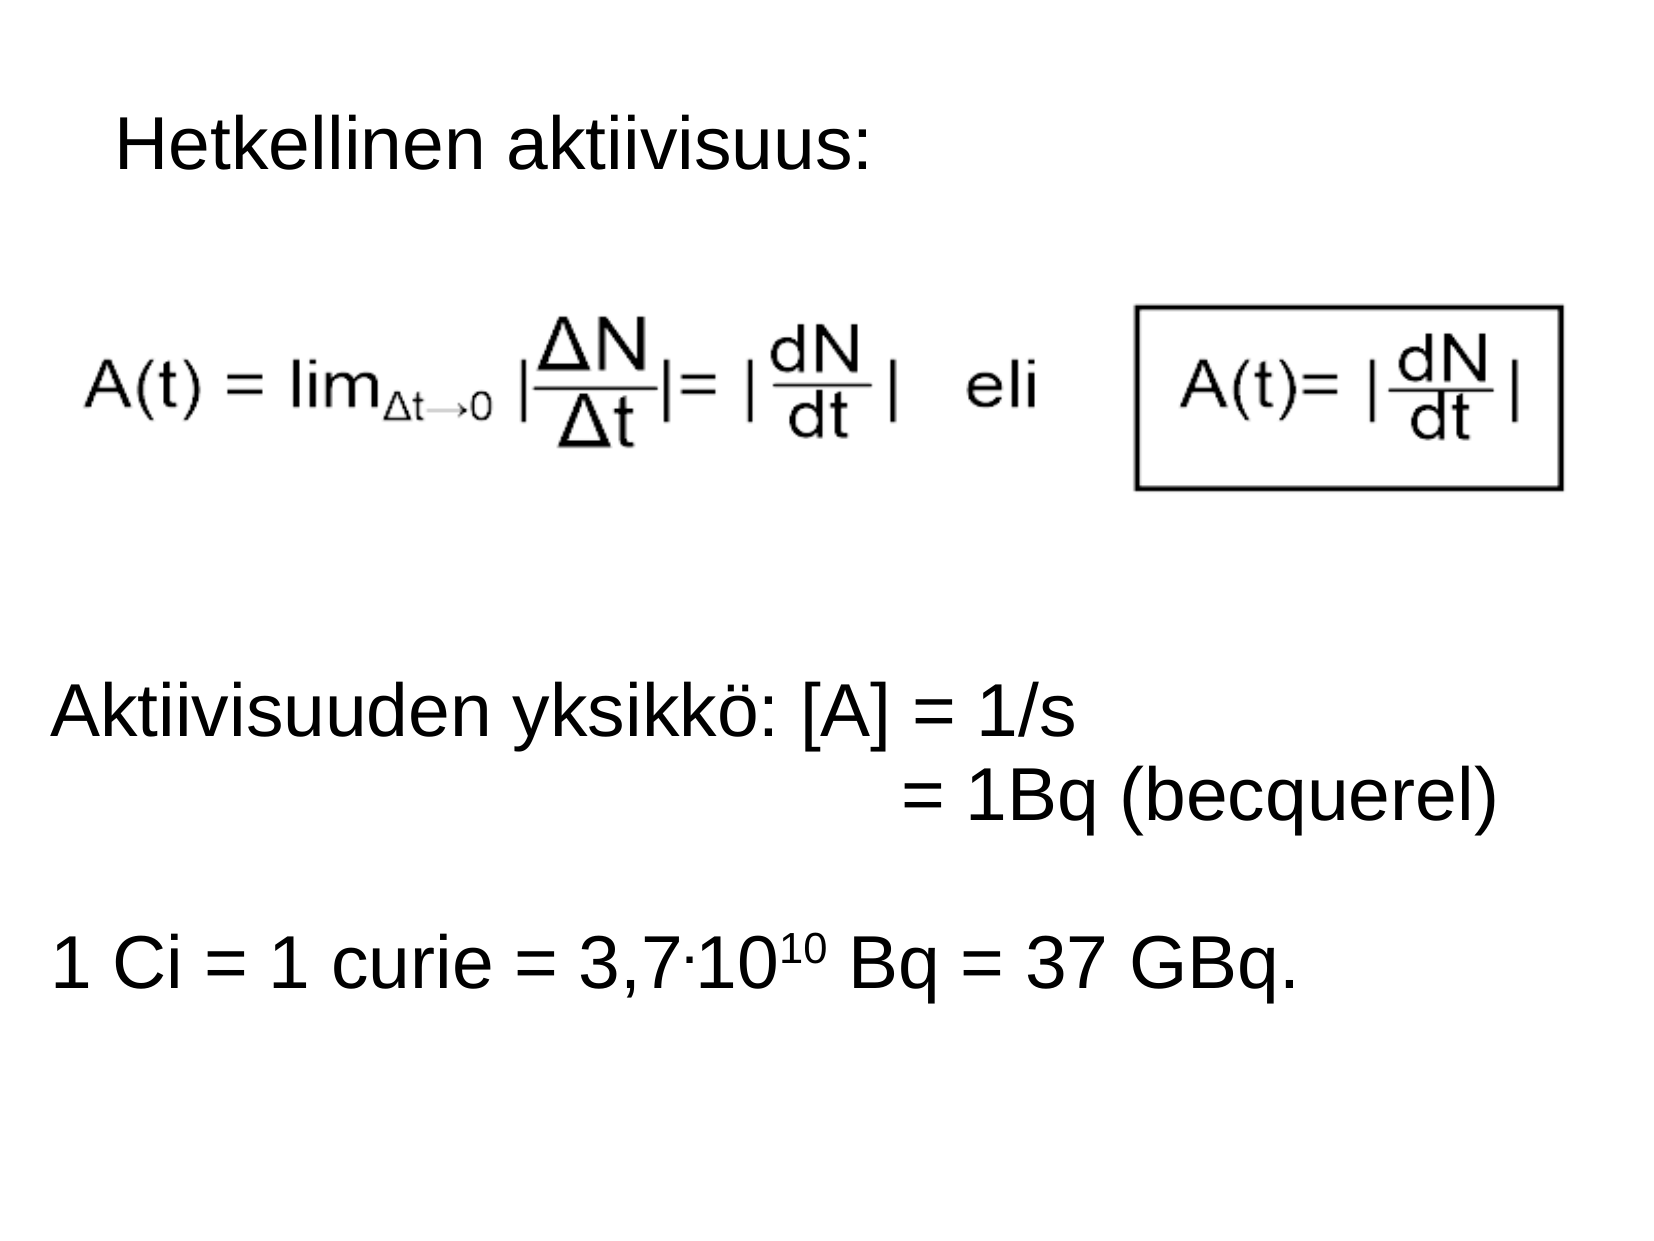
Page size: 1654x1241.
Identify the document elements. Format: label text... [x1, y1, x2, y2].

text_box Aktiivisuuden yksikkö: [A] = 1/s = 1Bq (becquerel) 1 Ci = 1 curie = 3,7.1010 Bq = 37 GBq. [35, 661, 1607, 1013]
text_box Hetkellinen aktiivisuus: [99, 94, 957, 194]
picture [46, 248, 1613, 508]
